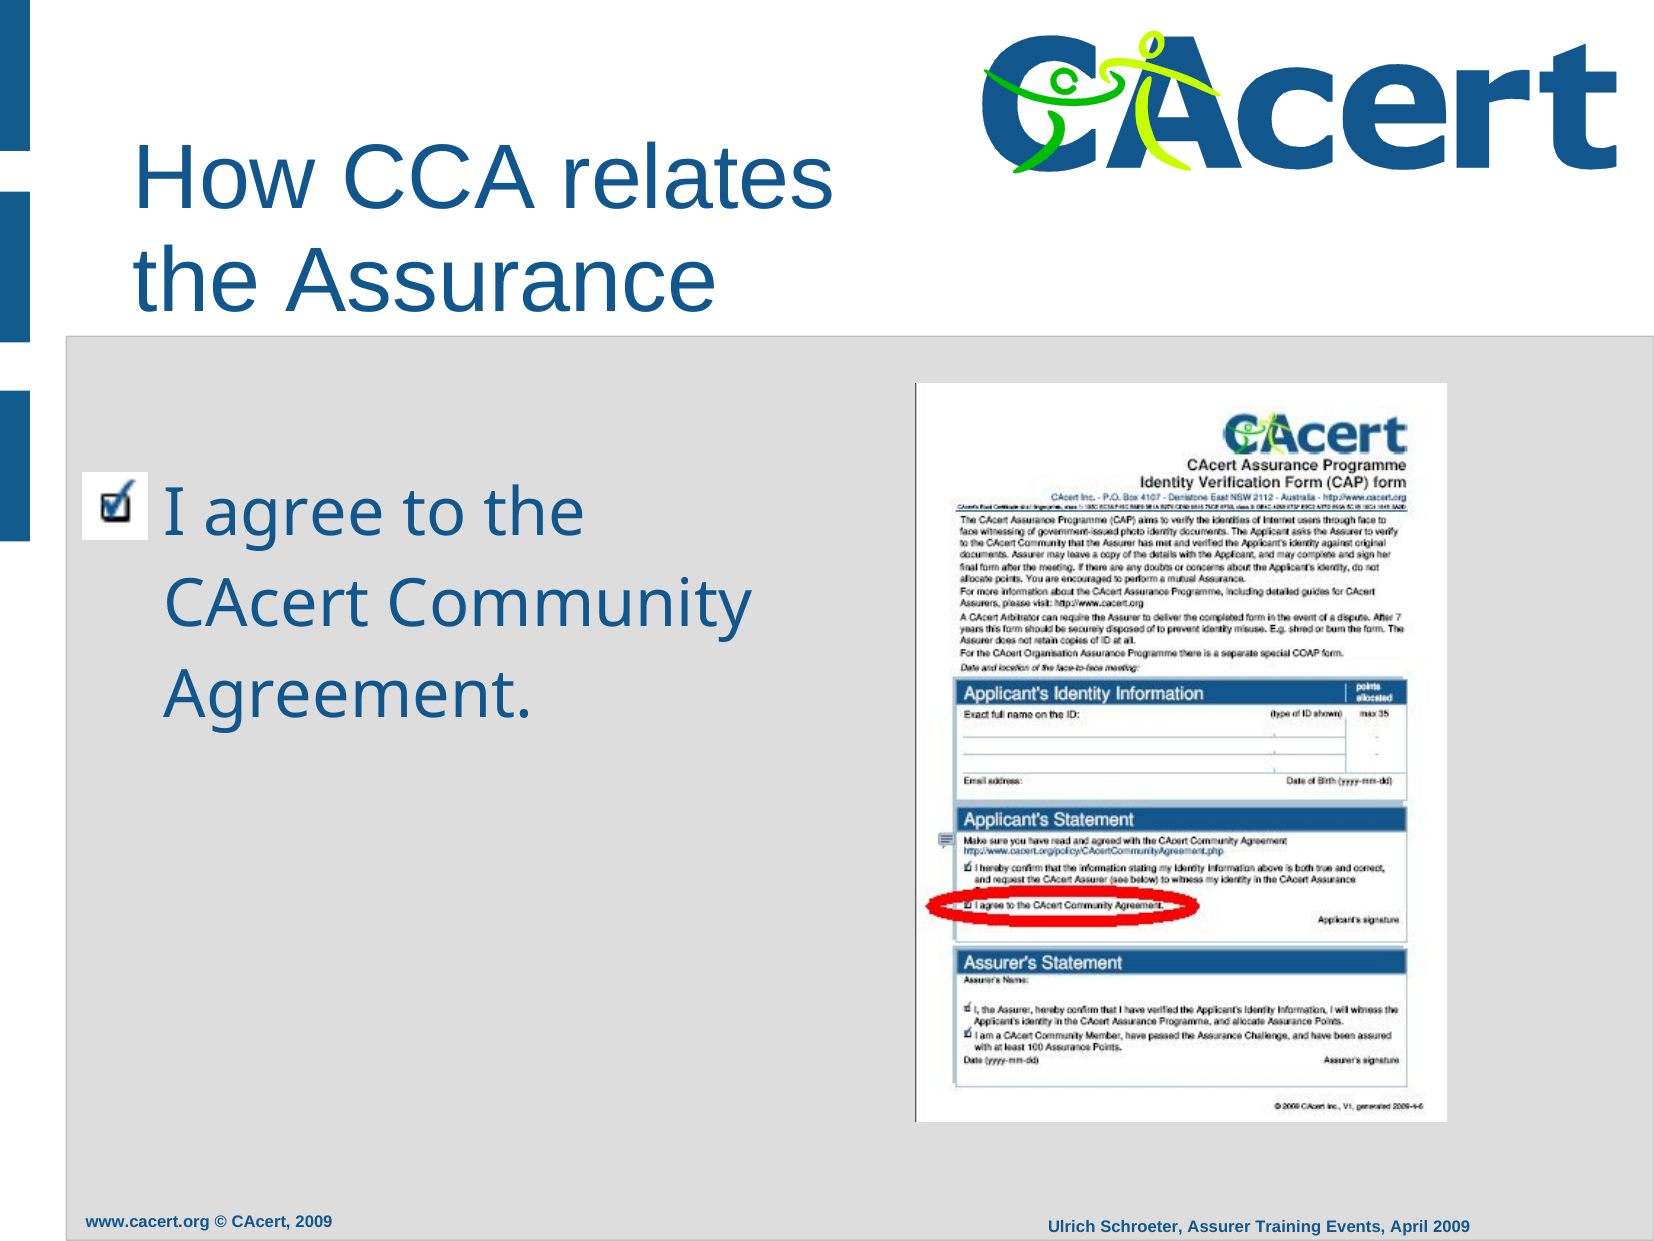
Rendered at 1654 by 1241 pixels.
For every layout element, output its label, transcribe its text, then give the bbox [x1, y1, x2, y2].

text_box How CCA relates the Assurance [118, 118, 852, 339]
picture [82, 472, 148, 540]
text_box I agree to the CAcert Community Agreement. [149, 457, 739, 739]
picture [915, 383, 1447, 1123]
